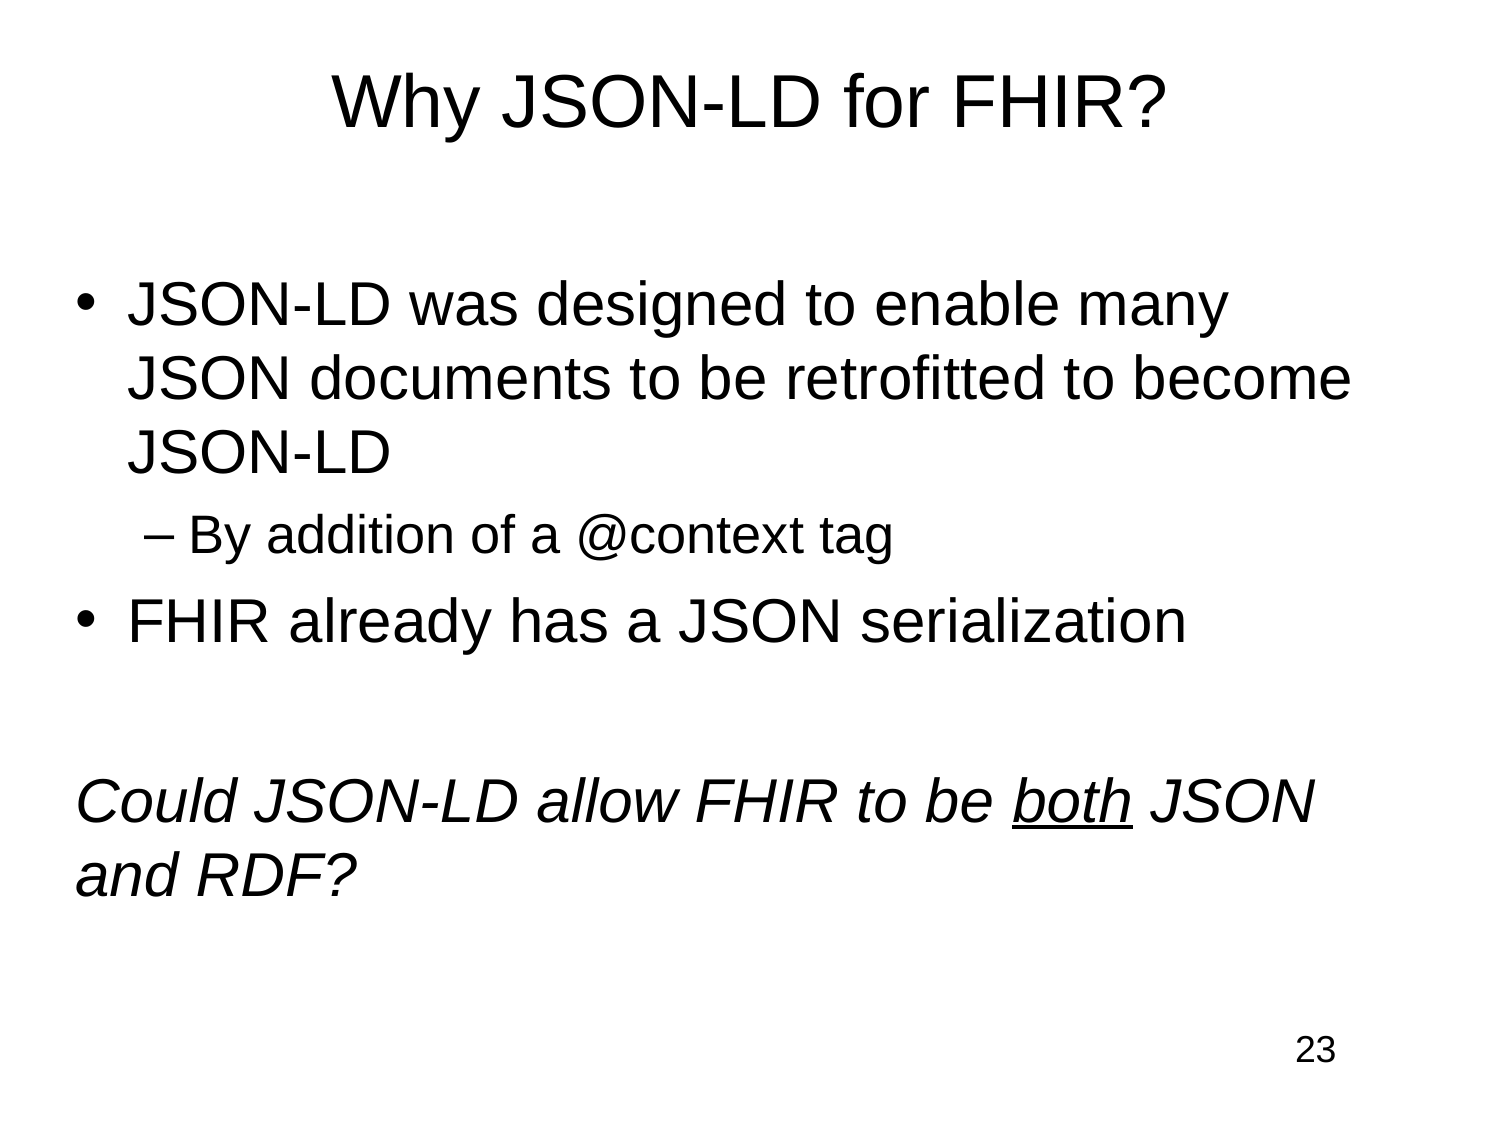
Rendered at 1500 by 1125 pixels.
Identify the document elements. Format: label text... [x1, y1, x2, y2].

title Why JSON-LD for FHIR? [75, 3, 1425, 192]
list JSON-LD was designed to enable many JSON documents to be retrofitted to become JSON-LD By addition of a @context tag FHIR already has a JSON serialization Could JSON-LD allow FHIR to be both JSON and RDF? [75, 263, 1395, 916]
